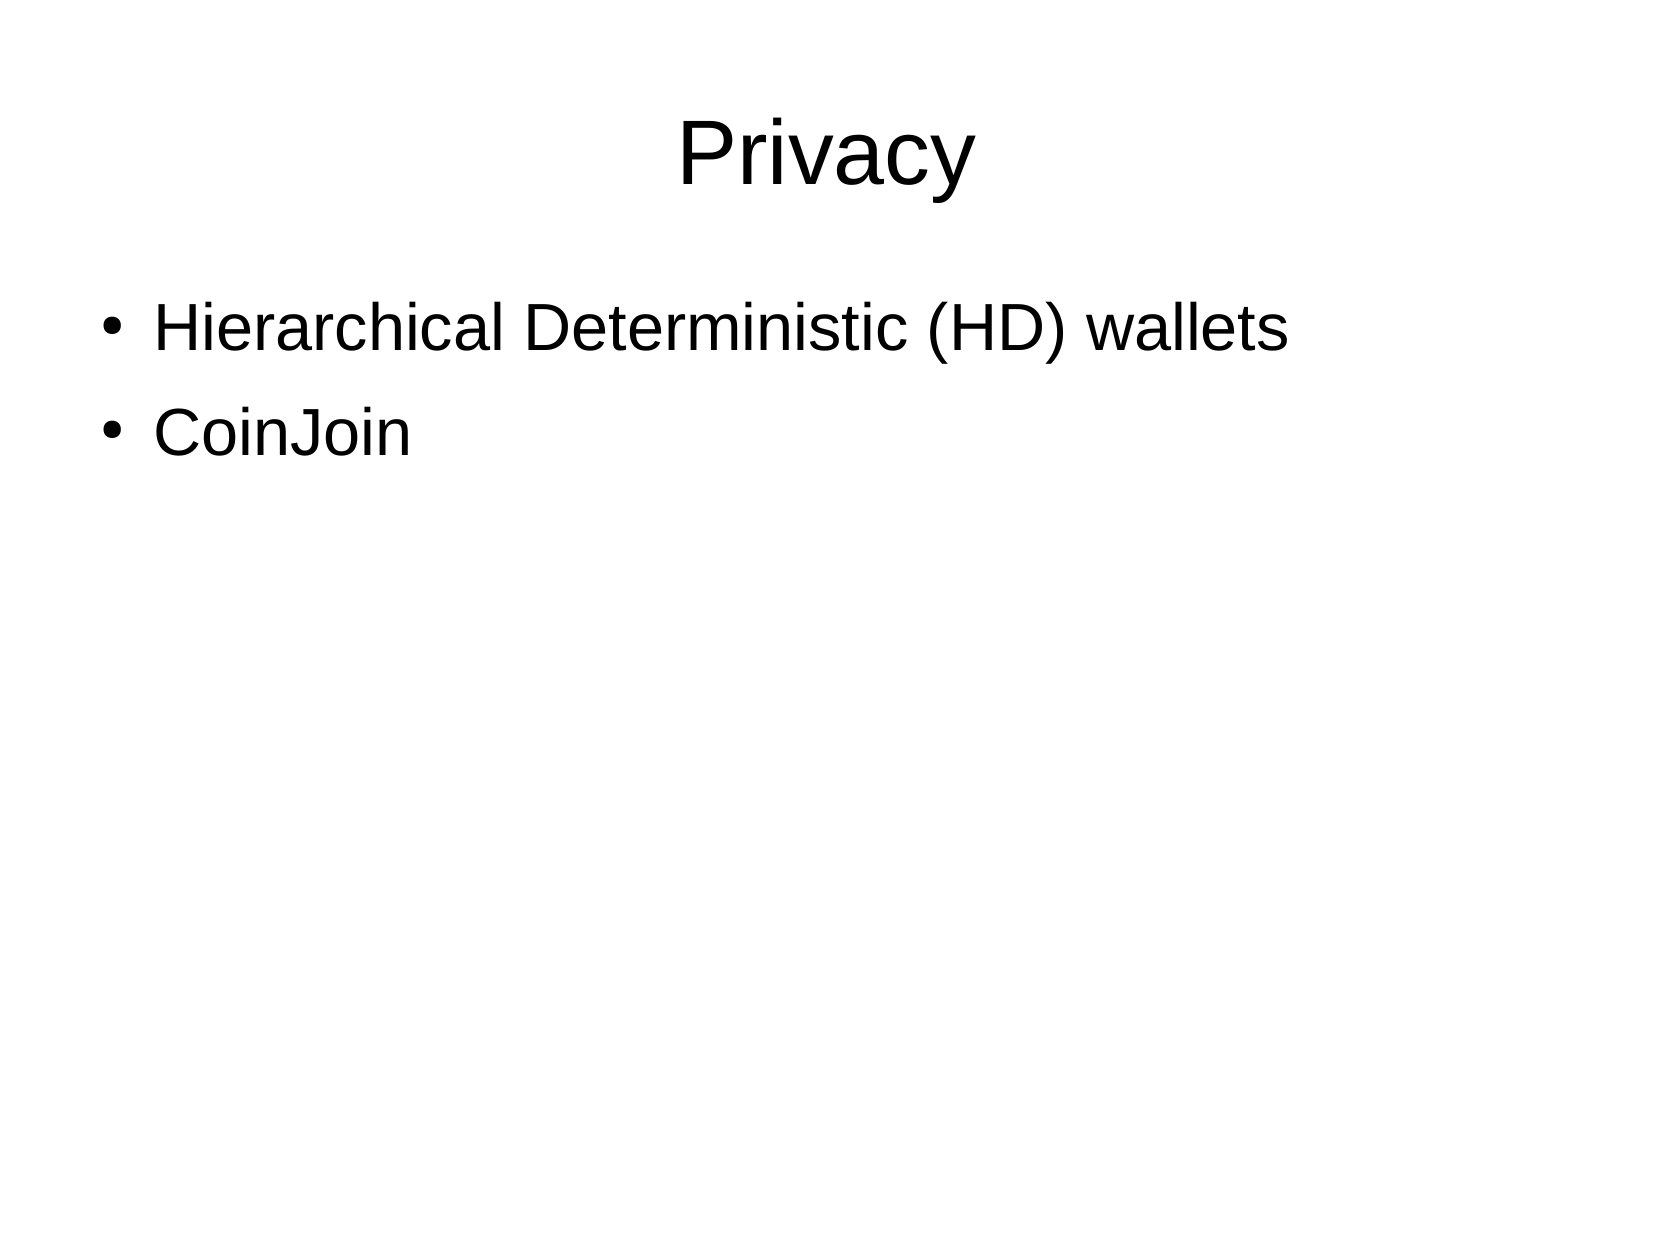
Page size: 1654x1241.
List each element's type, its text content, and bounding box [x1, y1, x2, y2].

title Privacy [82, 49, 1571, 257]
list Hierarchical Deterministic (HD) wallets CoinJoin [82, 290, 1571, 1010]
